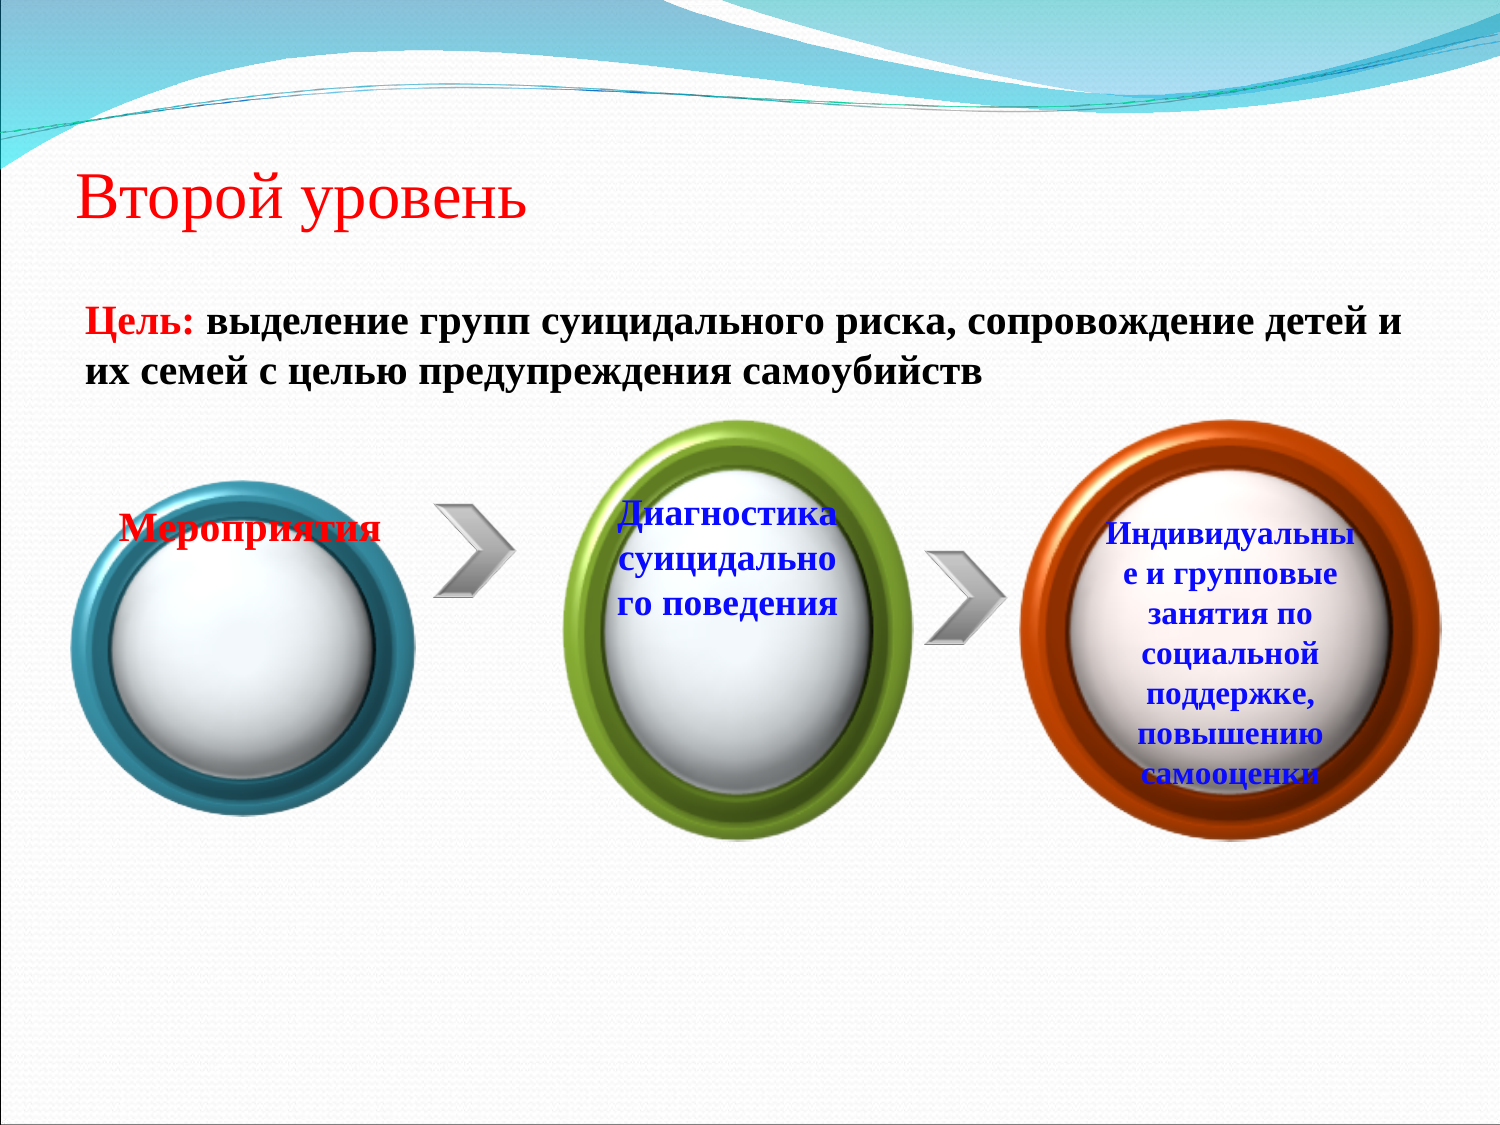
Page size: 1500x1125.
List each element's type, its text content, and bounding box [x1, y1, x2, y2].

picture [0, 0, 1500, 1125]
text_box Цель: выделение групп суицидального риска, сопровождение детей и их семей с целью предупреждения самоубийств [70, 284, 1442, 401]
title Второй уровень [75, 115, 1400, 232]
text_box Мероприятия [93, 492, 416, 558]
text_box Индивидуальные и групповые занятия по социальной поддержке, повышению самооценки [1089, 503, 1372, 799]
text_box Диагностика суицидального поведения [597, 480, 858, 631]
